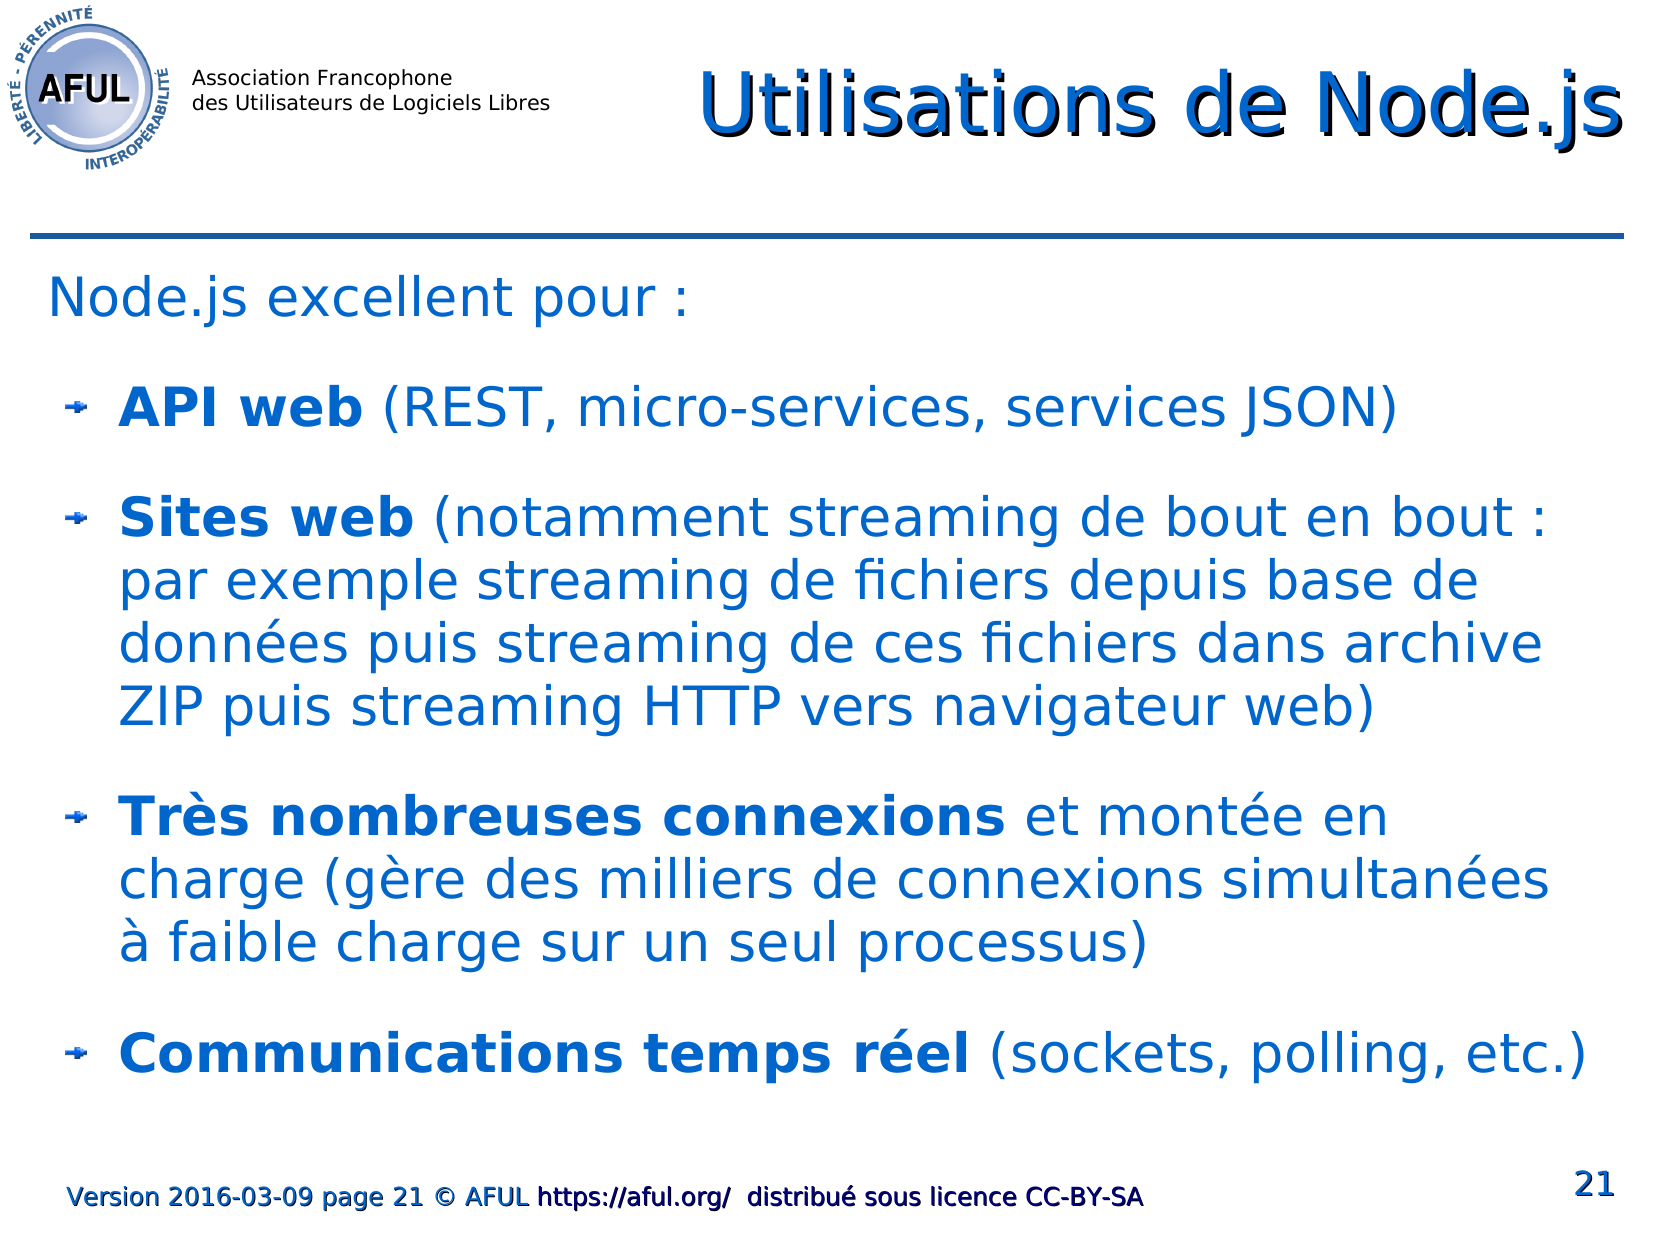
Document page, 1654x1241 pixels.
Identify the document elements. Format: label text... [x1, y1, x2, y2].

list Node.js excellent pour : API web (REST, micro-services, services JSON) Sites web (notamment streaming de bout en bout : par exemple streaming de fichiers depuis base de données puis streaming de ces fichiers dans archive ZIP puis streaming HTTP vers navigateur web) Très nombreuses connexions et montée en charge (gère des milliers de connexions simultanées à faible charge sur un seul processus) Communications temps réel (sockets, polling, etc.) [47, 265, 1595, 1211]
title Utilisations de Node.js [501, 0, 1625, 207]
picture [0, 0, 178, 178]
